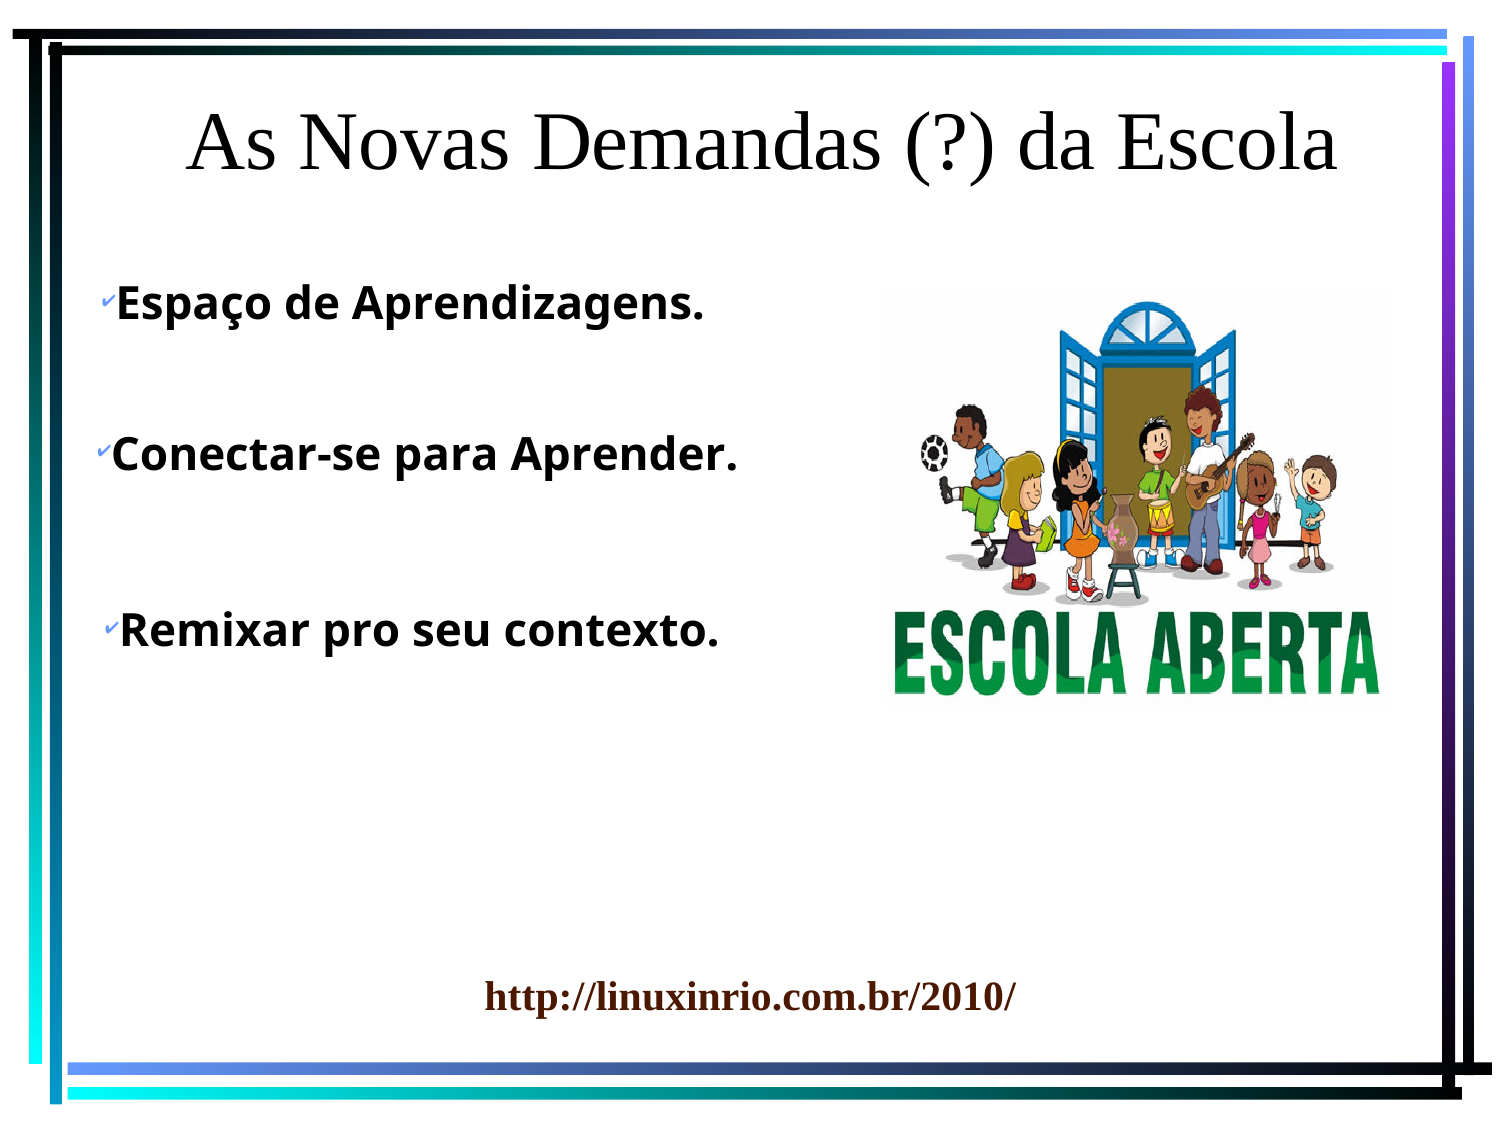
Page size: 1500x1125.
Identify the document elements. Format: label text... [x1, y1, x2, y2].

text_box Espaço de Aprendizagens. [87, 262, 856, 332]
title As Novas Demandas (?) da Escola [125, 87, 1401, 213]
text_box http://linuxinrio.com.br/2010/ [419, 957, 1032, 1029]
text_box Remixar pro seu contexto. [90, 590, 859, 659]
picture [0, 0, 1500, 1125]
text_box Conectar-se para Aprender. [82, 413, 851, 483]
